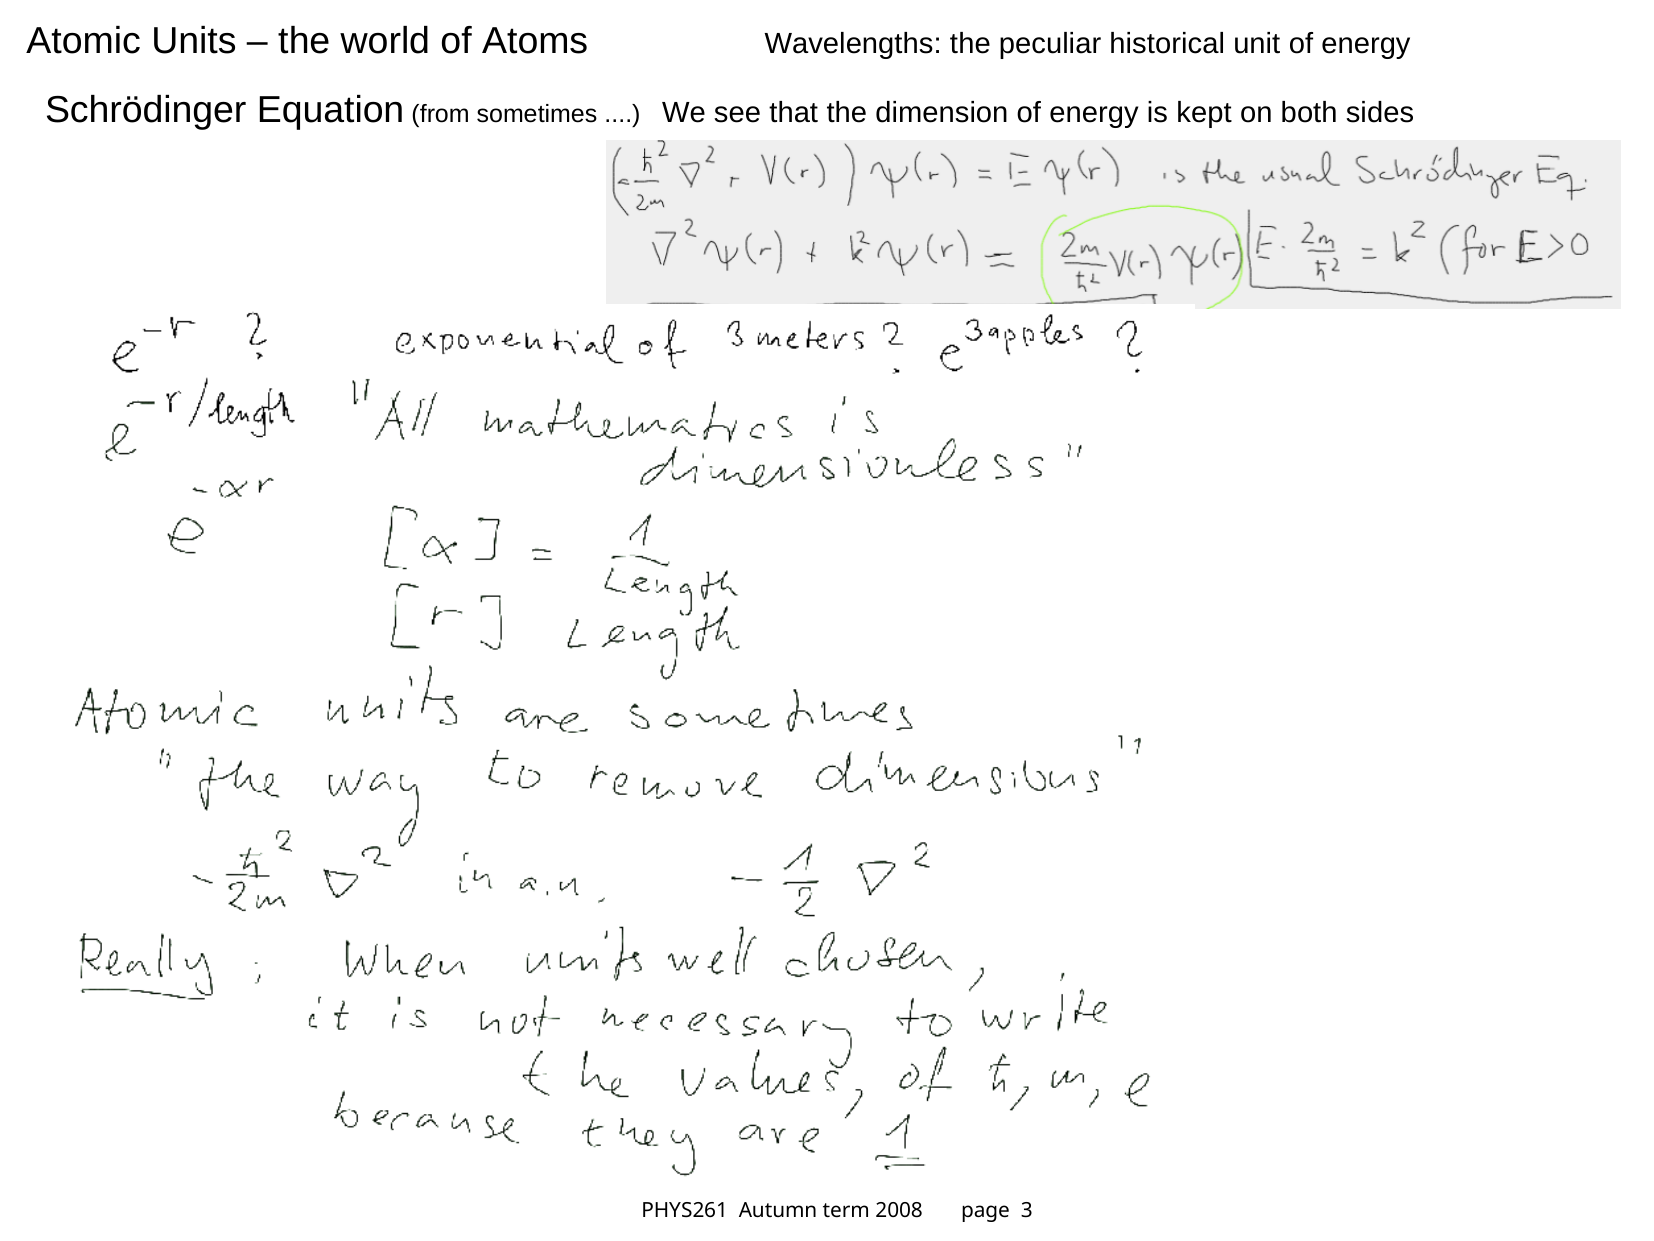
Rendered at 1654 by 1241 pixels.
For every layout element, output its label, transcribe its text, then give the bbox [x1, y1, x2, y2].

picture [65, 178, 1621, 1183]
text_box Atomic Units – the world of Atoms Wavelengths: the peculiar historical unit of energy [11, 11, 1621, 147]
text_box Schrödinger Equation (from sometimes ....) We see that the dimension of energy is kept on both sides [30, 81, 1654, 178]
